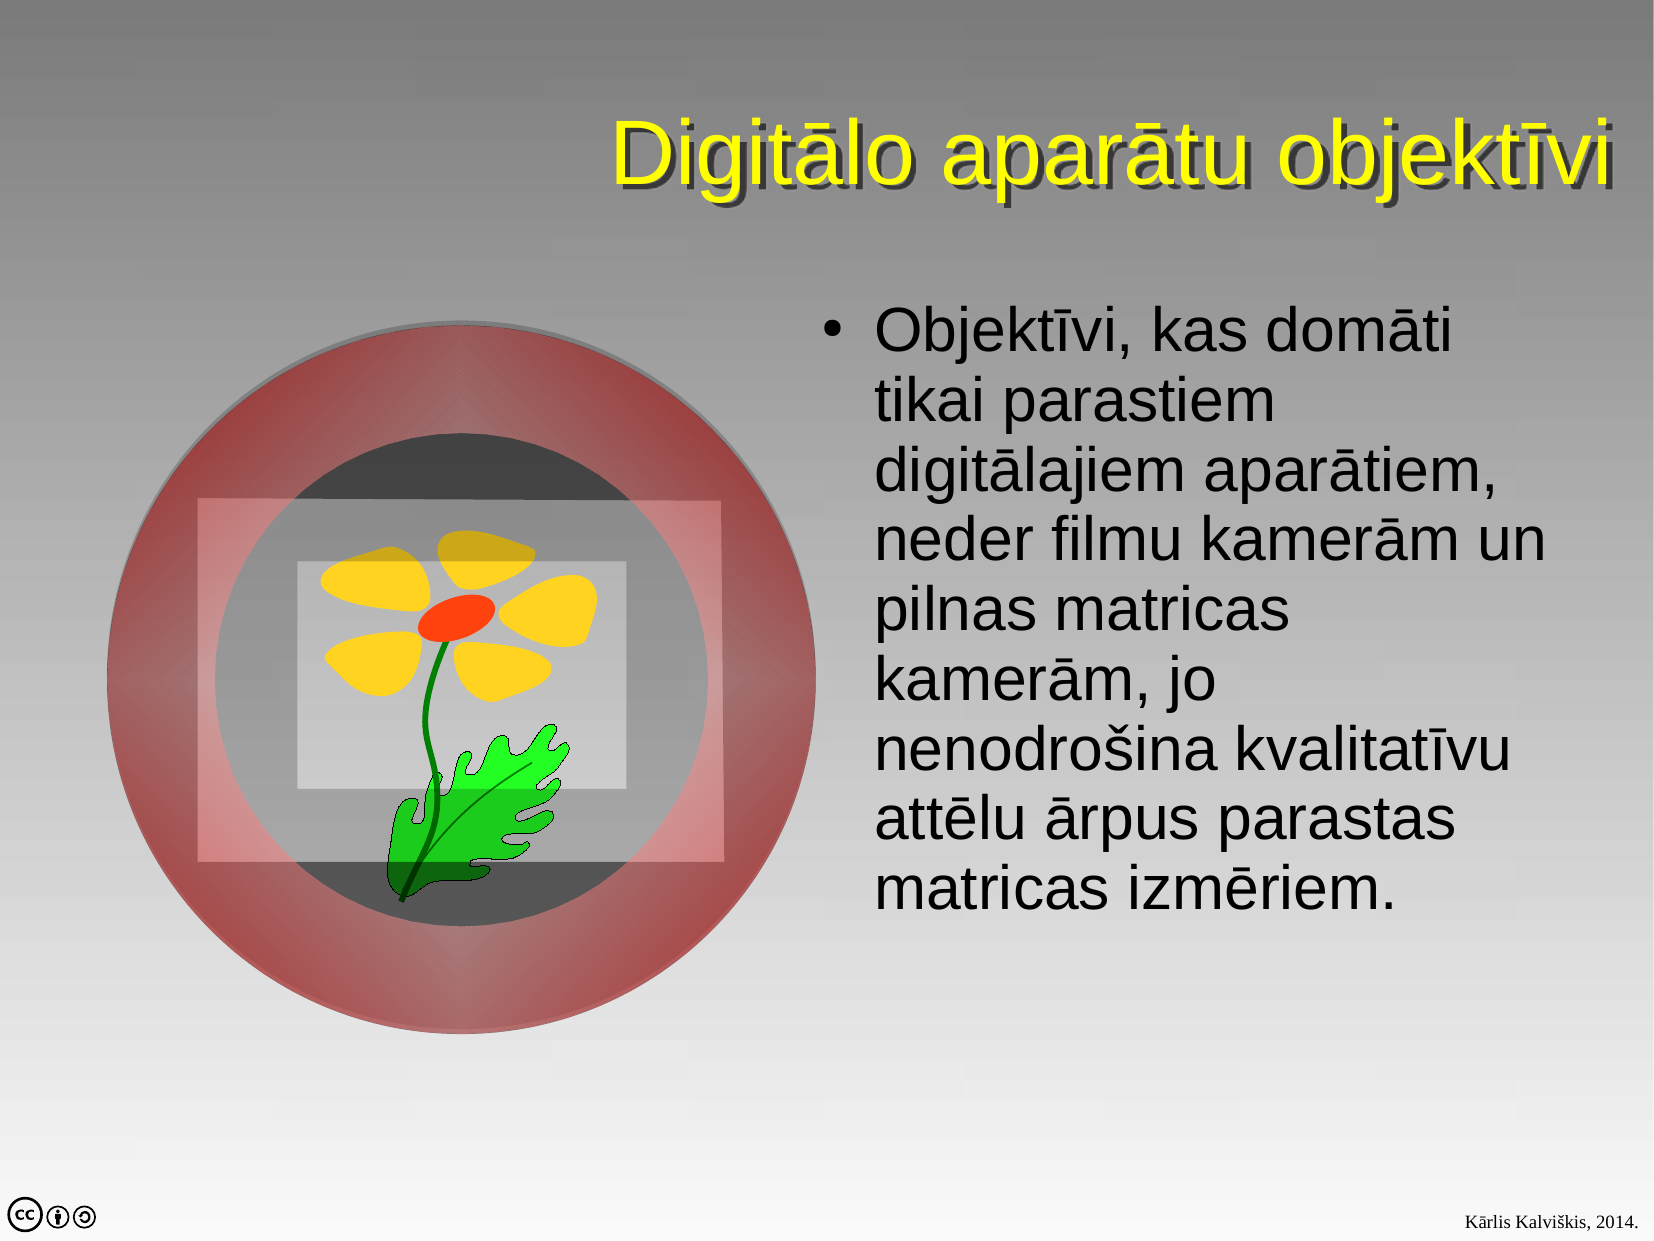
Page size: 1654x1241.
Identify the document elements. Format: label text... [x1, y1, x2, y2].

picture [0, 0, 1654, 1241]
title Digitālo aparātu objektīvi [42, 49, 1615, 257]
text_box [107, 320, 816, 1035]
list Objektīvi, kas domāti tikai parastiem digitālajiem aparātiem, neder filmu kamerām un pilnas matricas kamerām, jo nenodrošina kvalitatīvu attēlu ārpus parastas matricas izmēriem. [737, 295, 1569, 1099]
